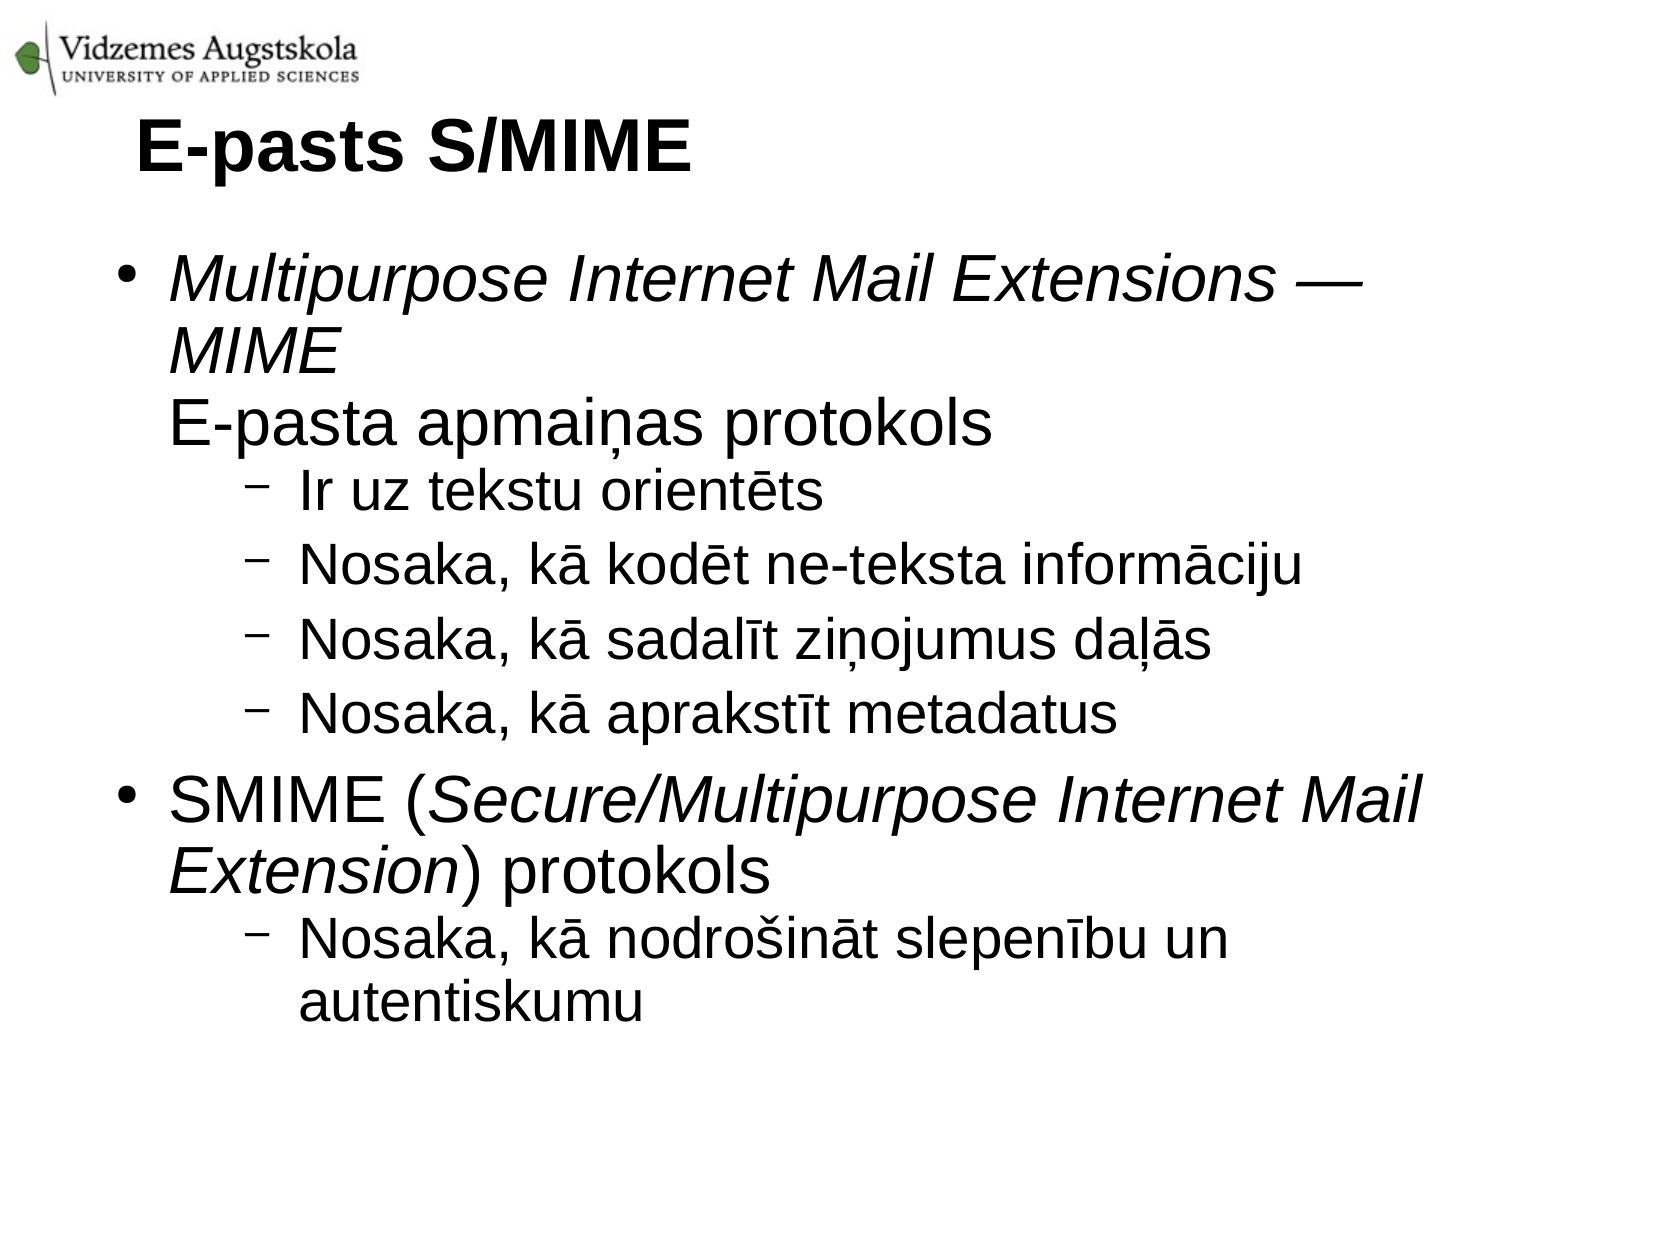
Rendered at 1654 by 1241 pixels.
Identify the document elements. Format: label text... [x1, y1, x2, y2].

picture [5, 2, 368, 113]
title E-pasts S/MIME [94, 96, 1512, 195]
list Multipurpose Internet Mail Extensions — MIME E-pasta apmaiņas protokols Ir uz tekstu orientēts Nosaka, kā kodēt ne-teksta informāciju Nosaka, kā sadalīt ziņojumus daļās Nosaka, kā aprakstīt metadatus SMIME (Secure/Multipurpose Internet Mail Extension) protokols Nosaka, kā nodrošināt slepenību un autentiskumu [82, 236, 1569, 1107]
